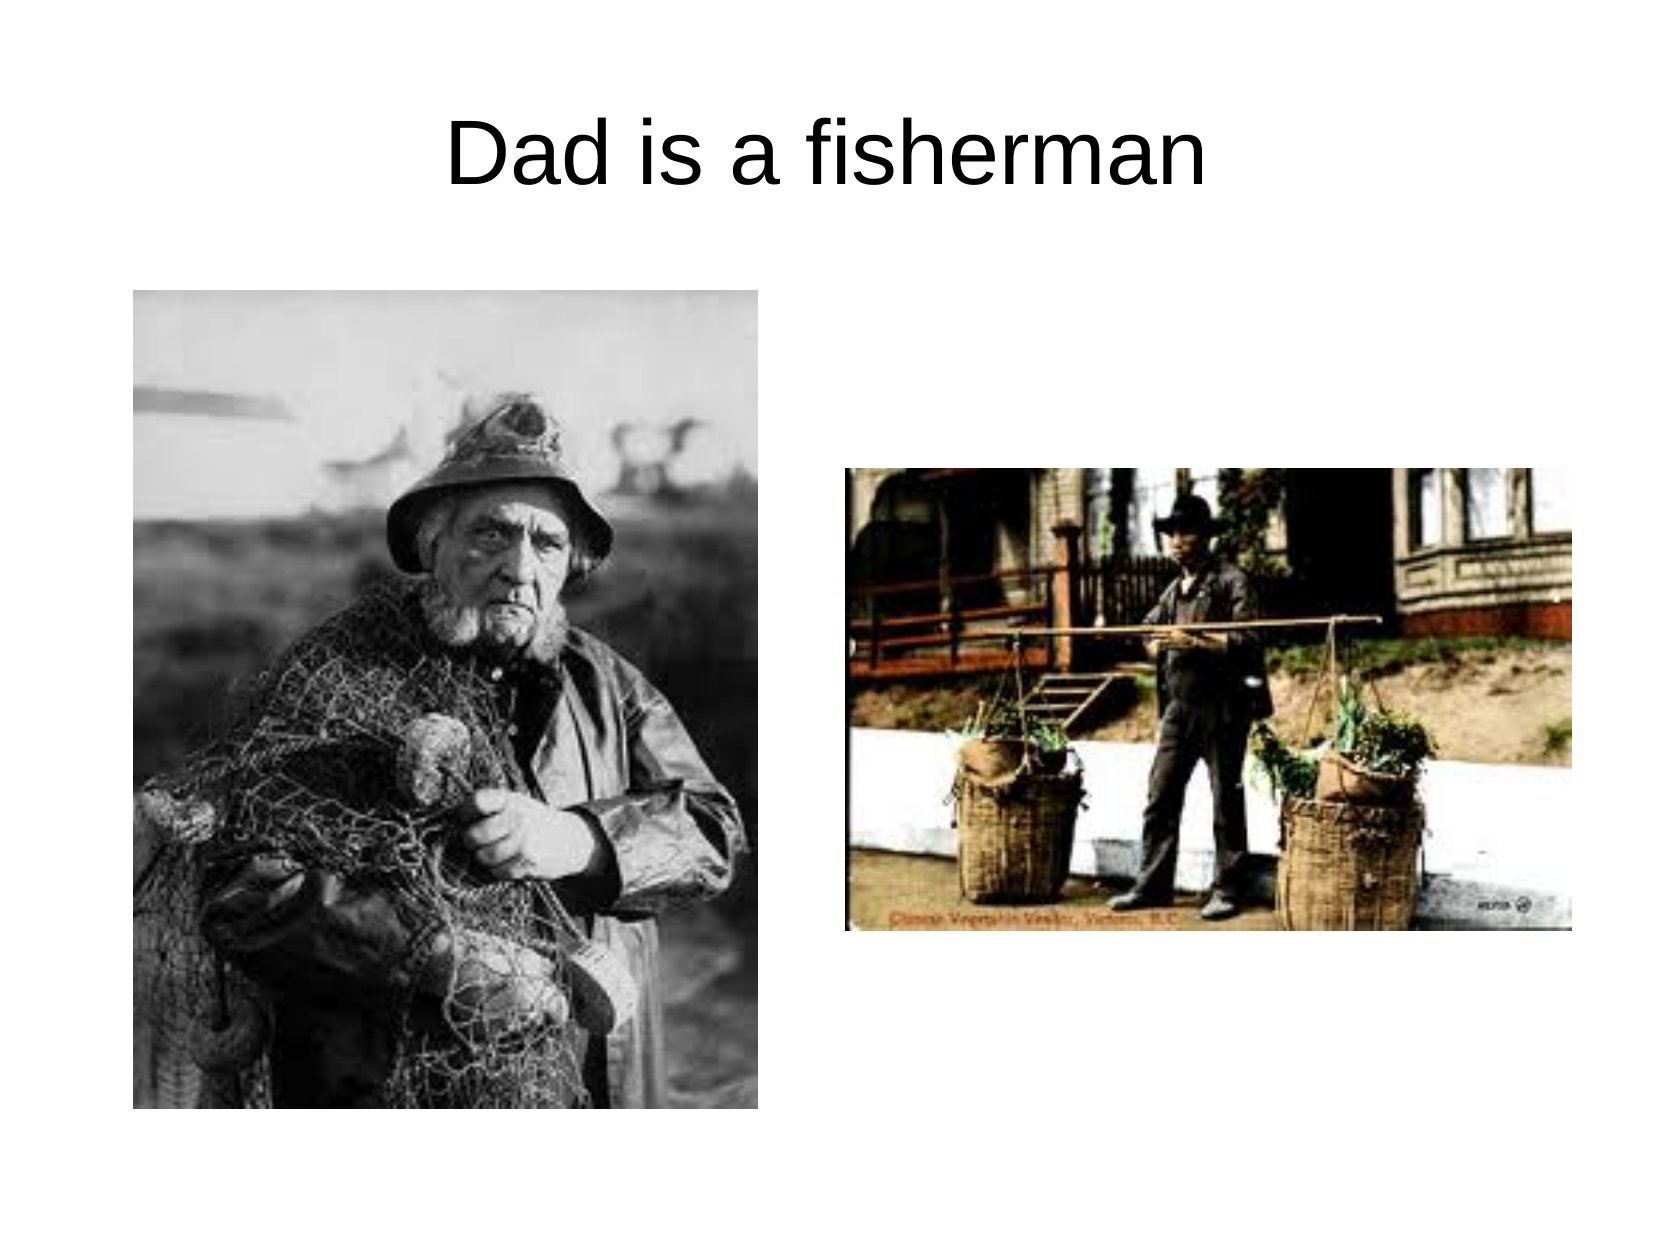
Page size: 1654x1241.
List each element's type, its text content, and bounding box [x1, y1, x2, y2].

title Dad is a fisherman [82, 49, 1571, 257]
picture [845, 468, 1572, 931]
picture [133, 290, 758, 1109]
